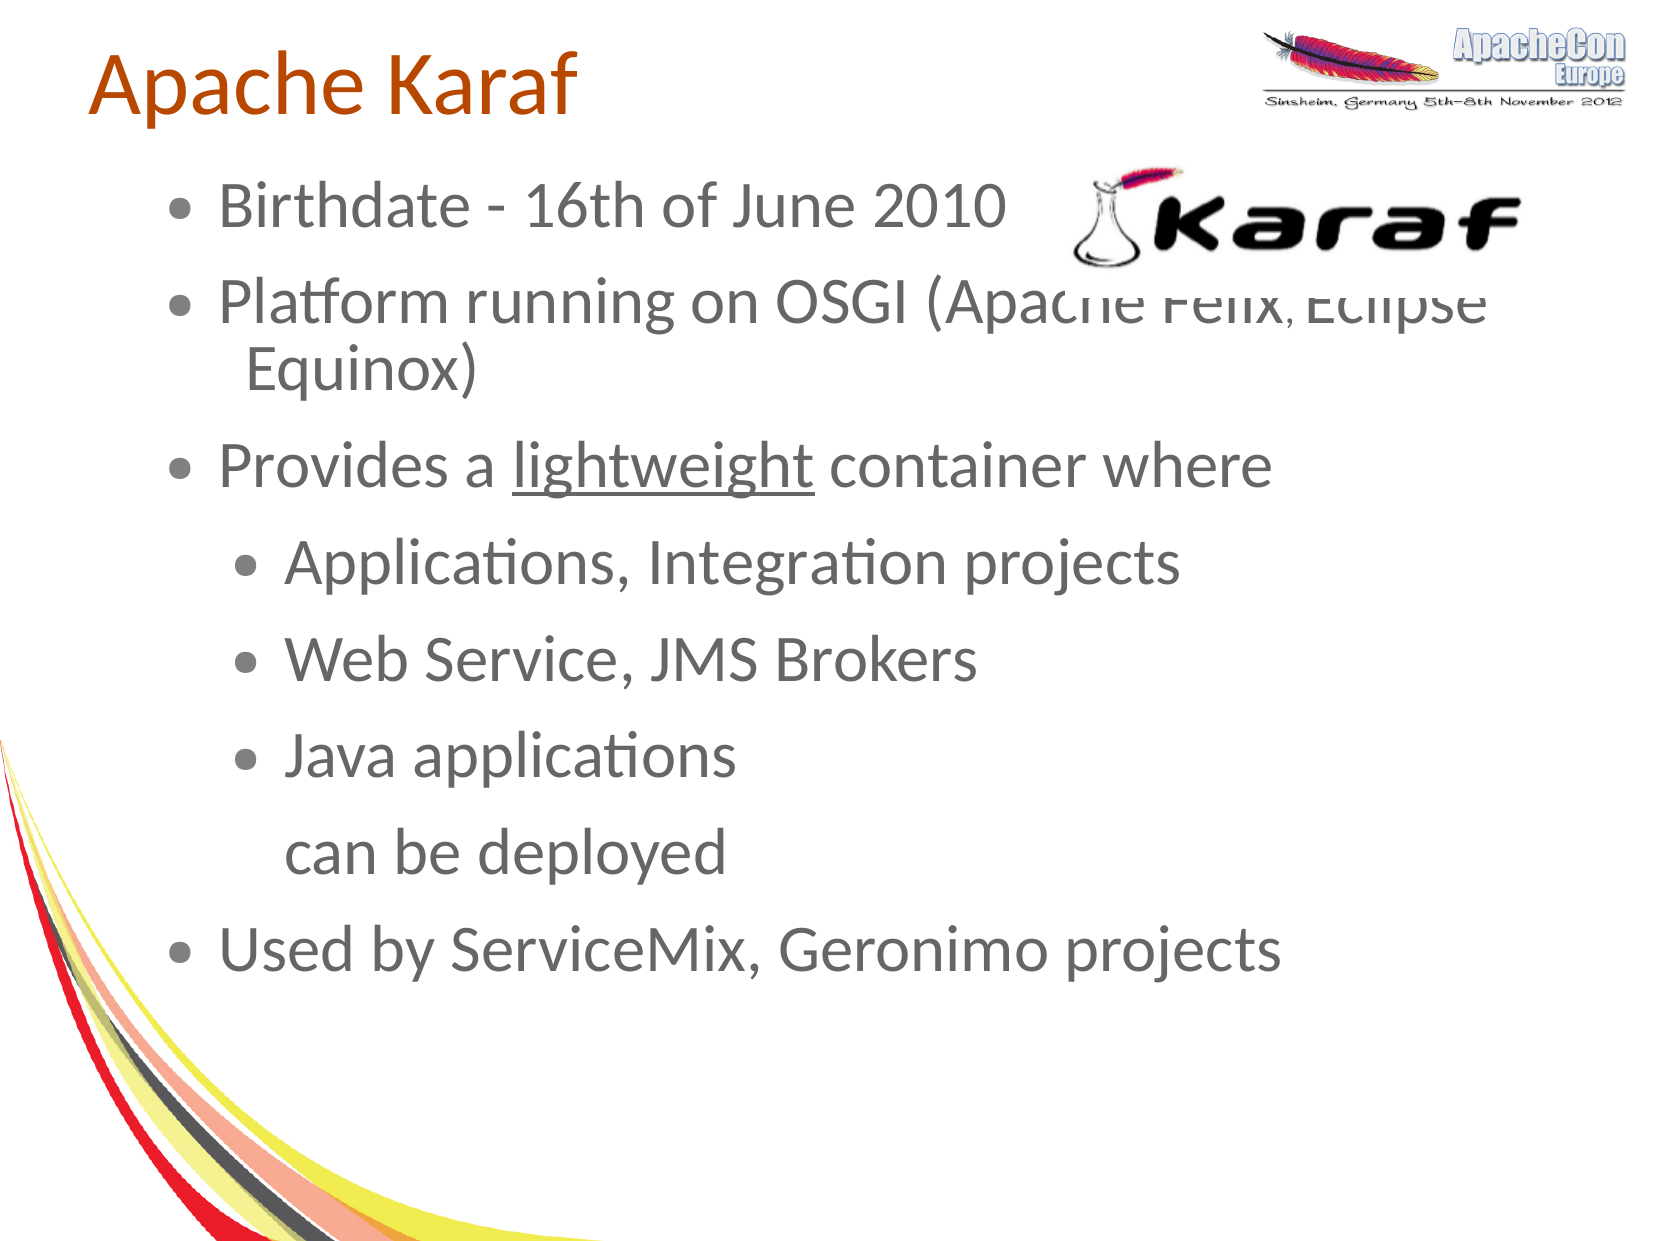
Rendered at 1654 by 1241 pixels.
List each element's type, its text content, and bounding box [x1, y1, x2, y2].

list Birthdate - 16th of June 2010 Platform running on OSGI (Apache Felix, Eclipse Equinox) Provides a lightweight container where Applications, Integration projects Web Service, JMS Brokers Java applications can be deployed Used by ServiceMix, Geronimo projects [147, 177, 1506, 1121]
picture [0, 0, 1654, 1241]
title Apache Karaf [29, 35, 1388, 148]
